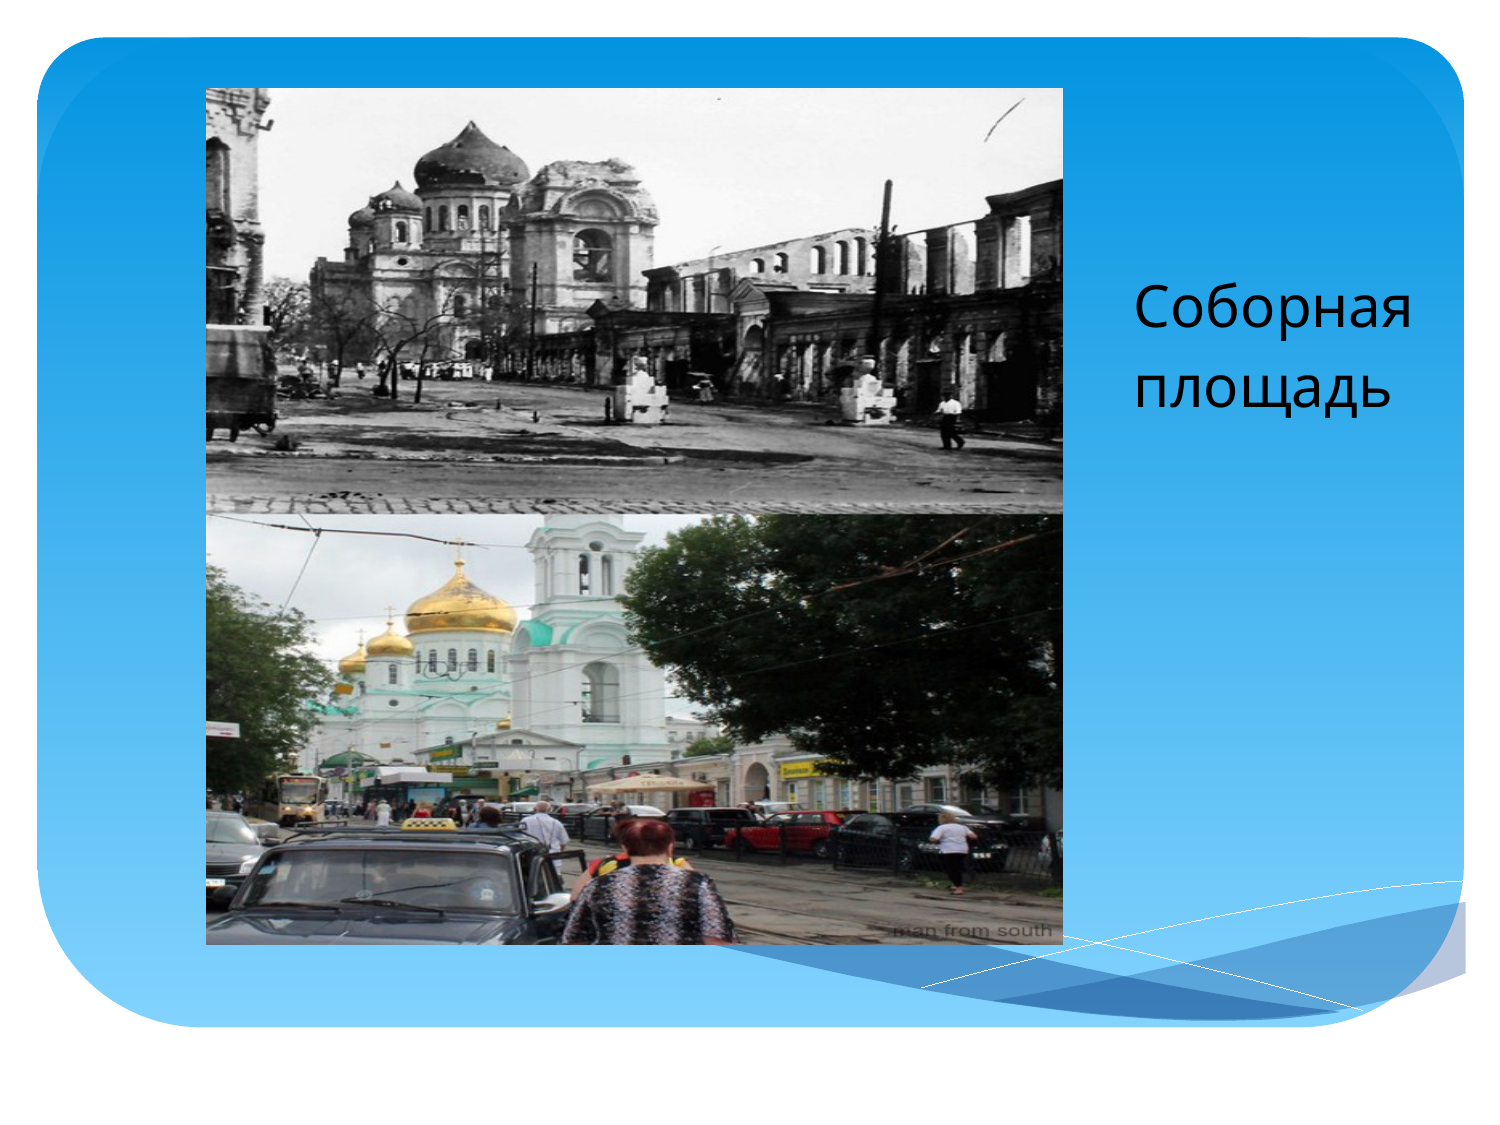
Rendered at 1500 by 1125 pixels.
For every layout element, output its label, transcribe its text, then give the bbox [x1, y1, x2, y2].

list Соборная площадь [1062, 265, 1455, 499]
picture [54, 89, 1448, 945]
